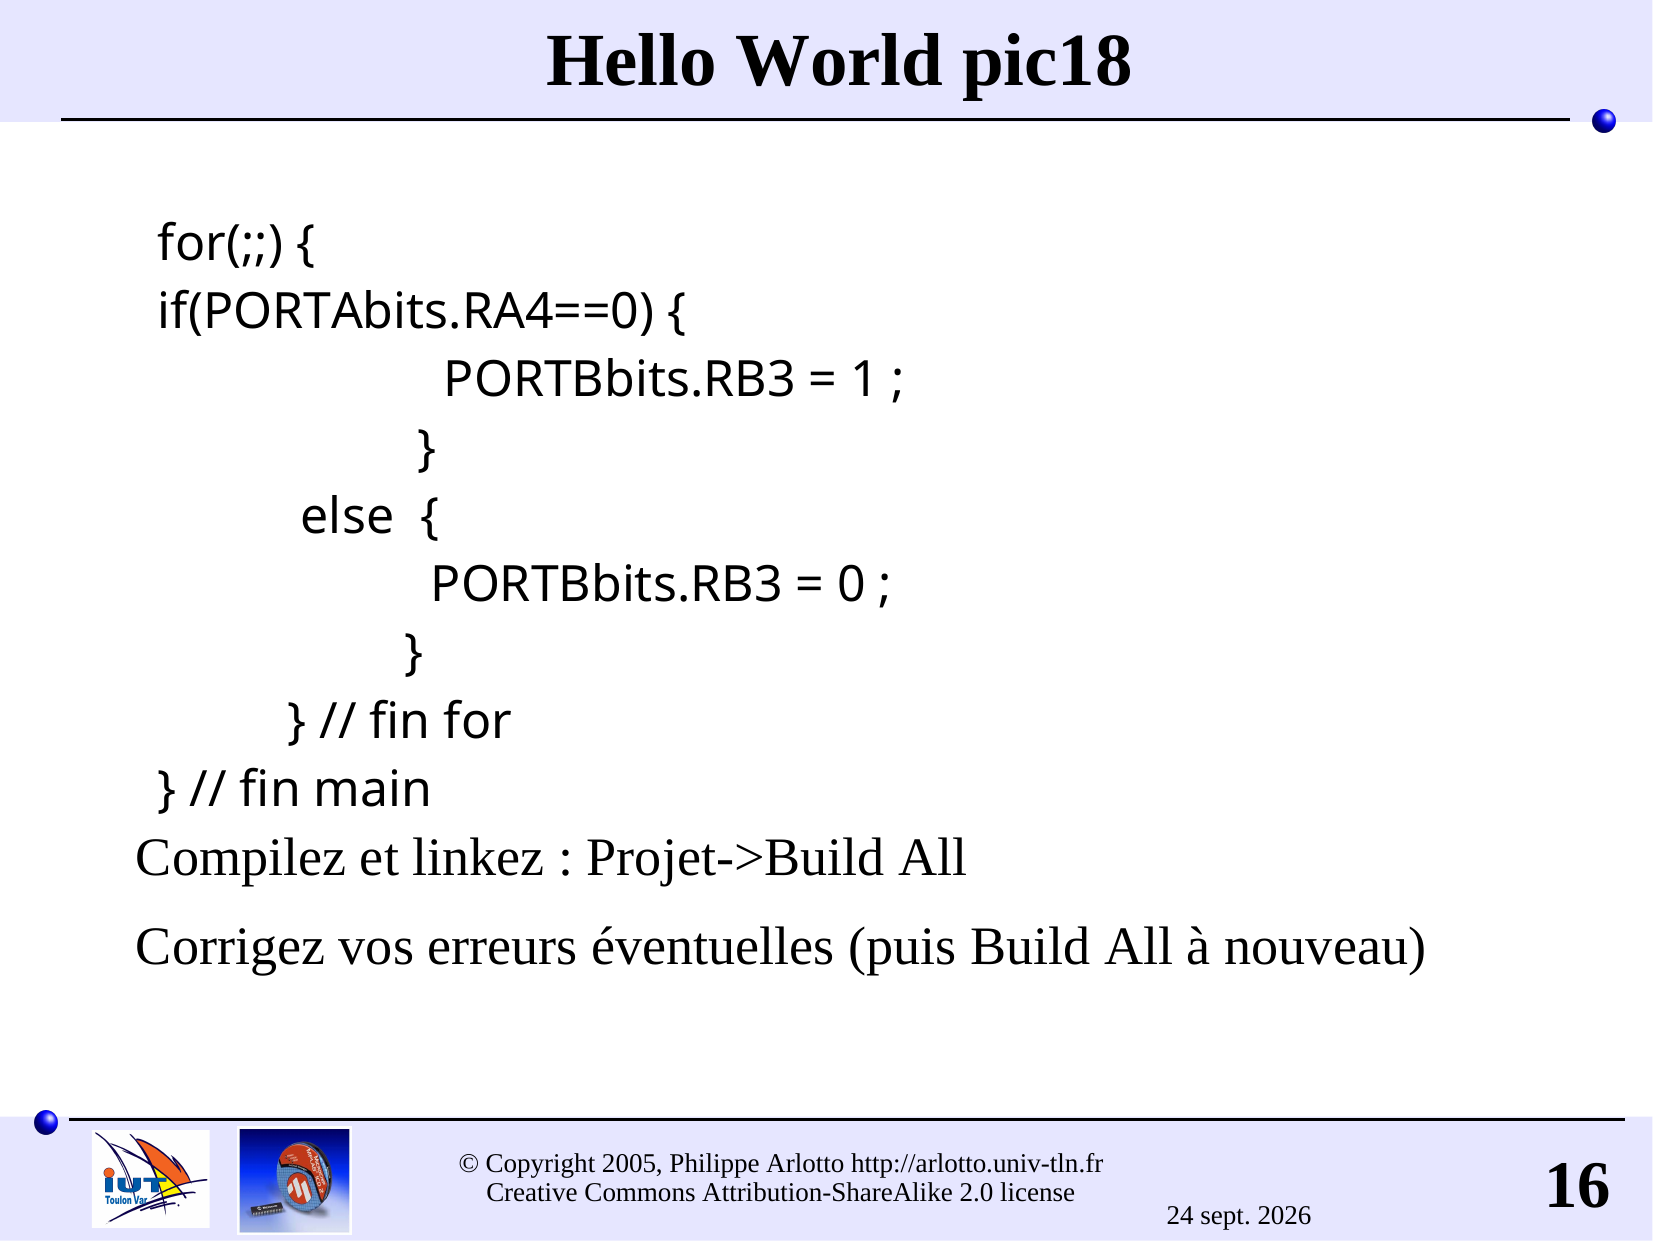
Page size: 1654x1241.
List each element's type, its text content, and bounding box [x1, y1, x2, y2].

text_box for(;;) { if(PORTAbits.RA4==0) { PORTBbits.RB3 = 1 ; } else { PORTBbits.RB3 = 0 ; } } // fin for } // fin main [157, 206, 954, 826]
list Compilez et linkez : Projet->Build All Corrigez vos erreurs éventuelles (puis Build All à nouveau) [118, 826, 1530, 1052]
title Hello World pic18 [95, 14, 1585, 107]
picture [237, 1126, 352, 1235]
